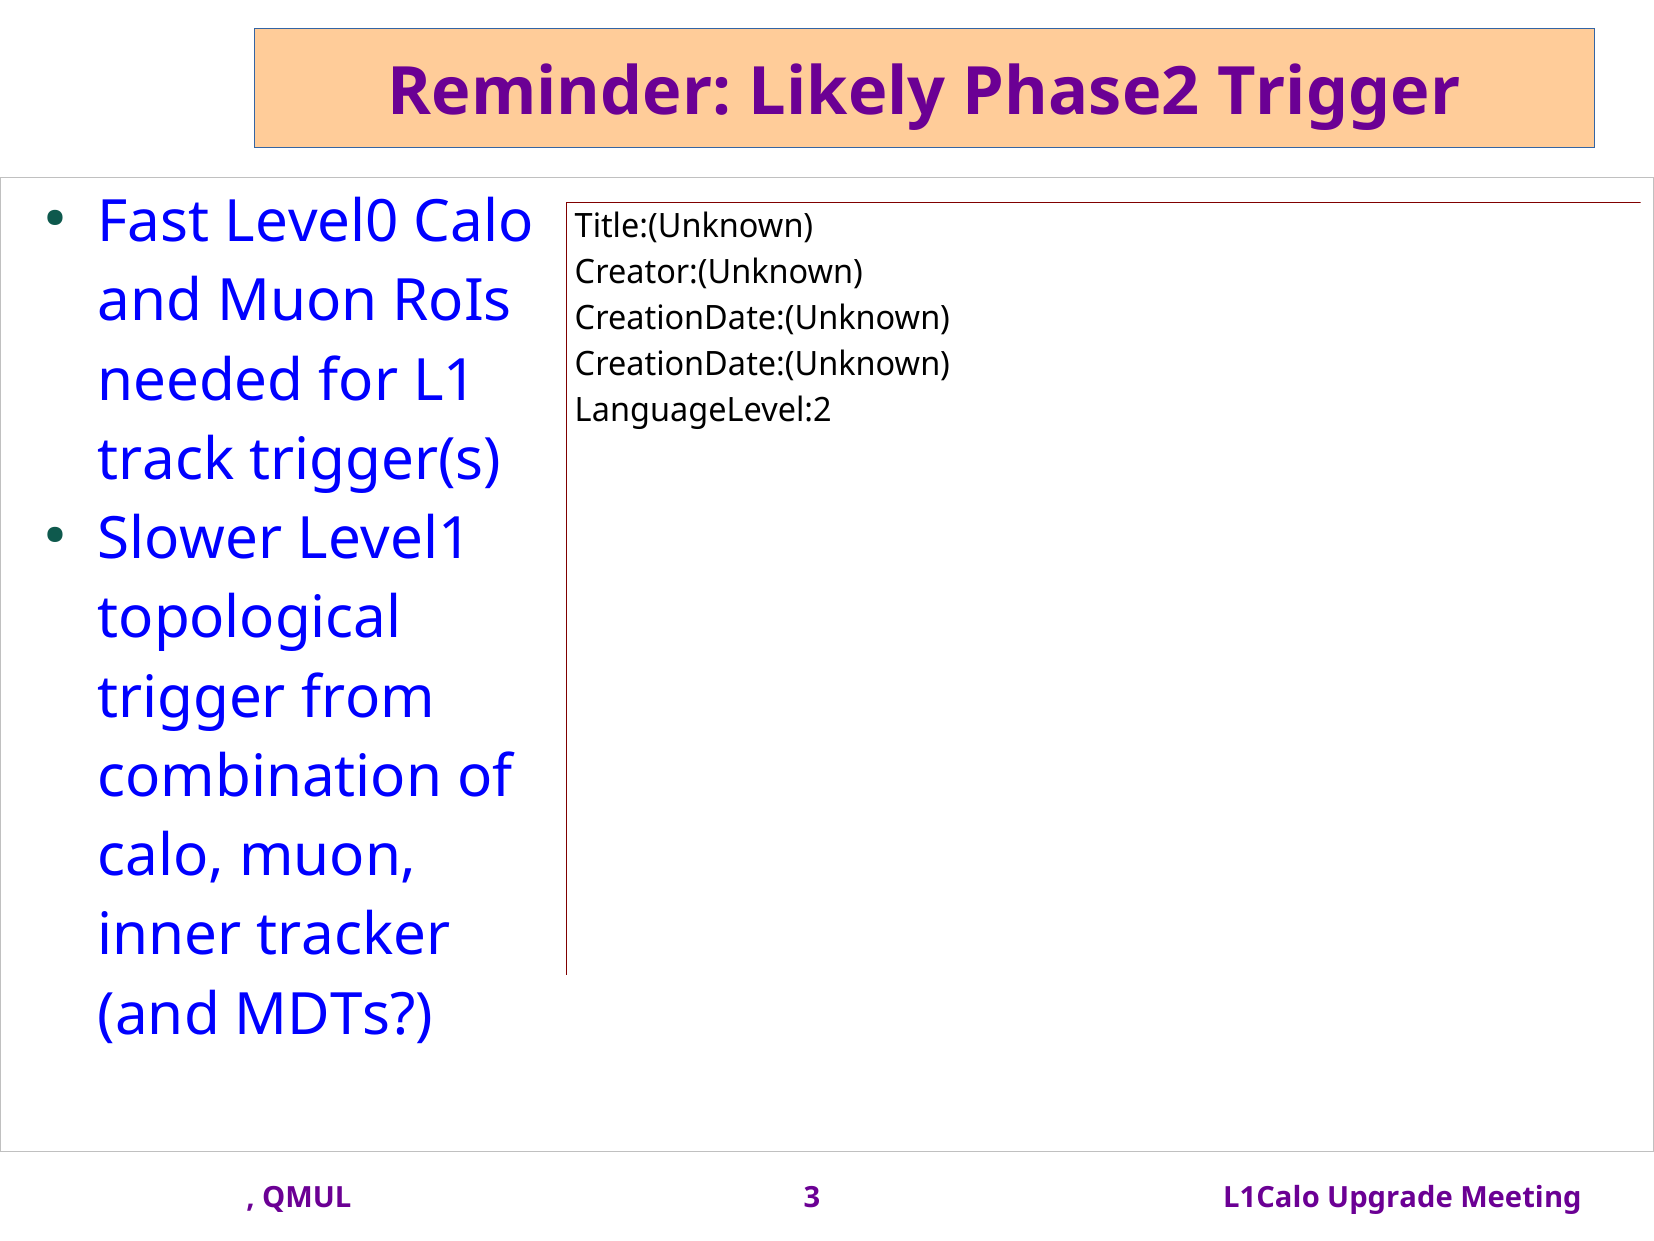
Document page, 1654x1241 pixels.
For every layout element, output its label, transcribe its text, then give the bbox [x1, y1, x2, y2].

title Reminder: Likely Phase2 Trigger [254, 28, 1595, 148]
list Fast Level0 Calo and Muon RoIs needed for L1 track trigger(s) Slower Level1 topological trigger from combination of calo, muon, inner tracker (and MDTs?) [26, 179, 544, 1152]
picture [564, 199, 1641, 975]
